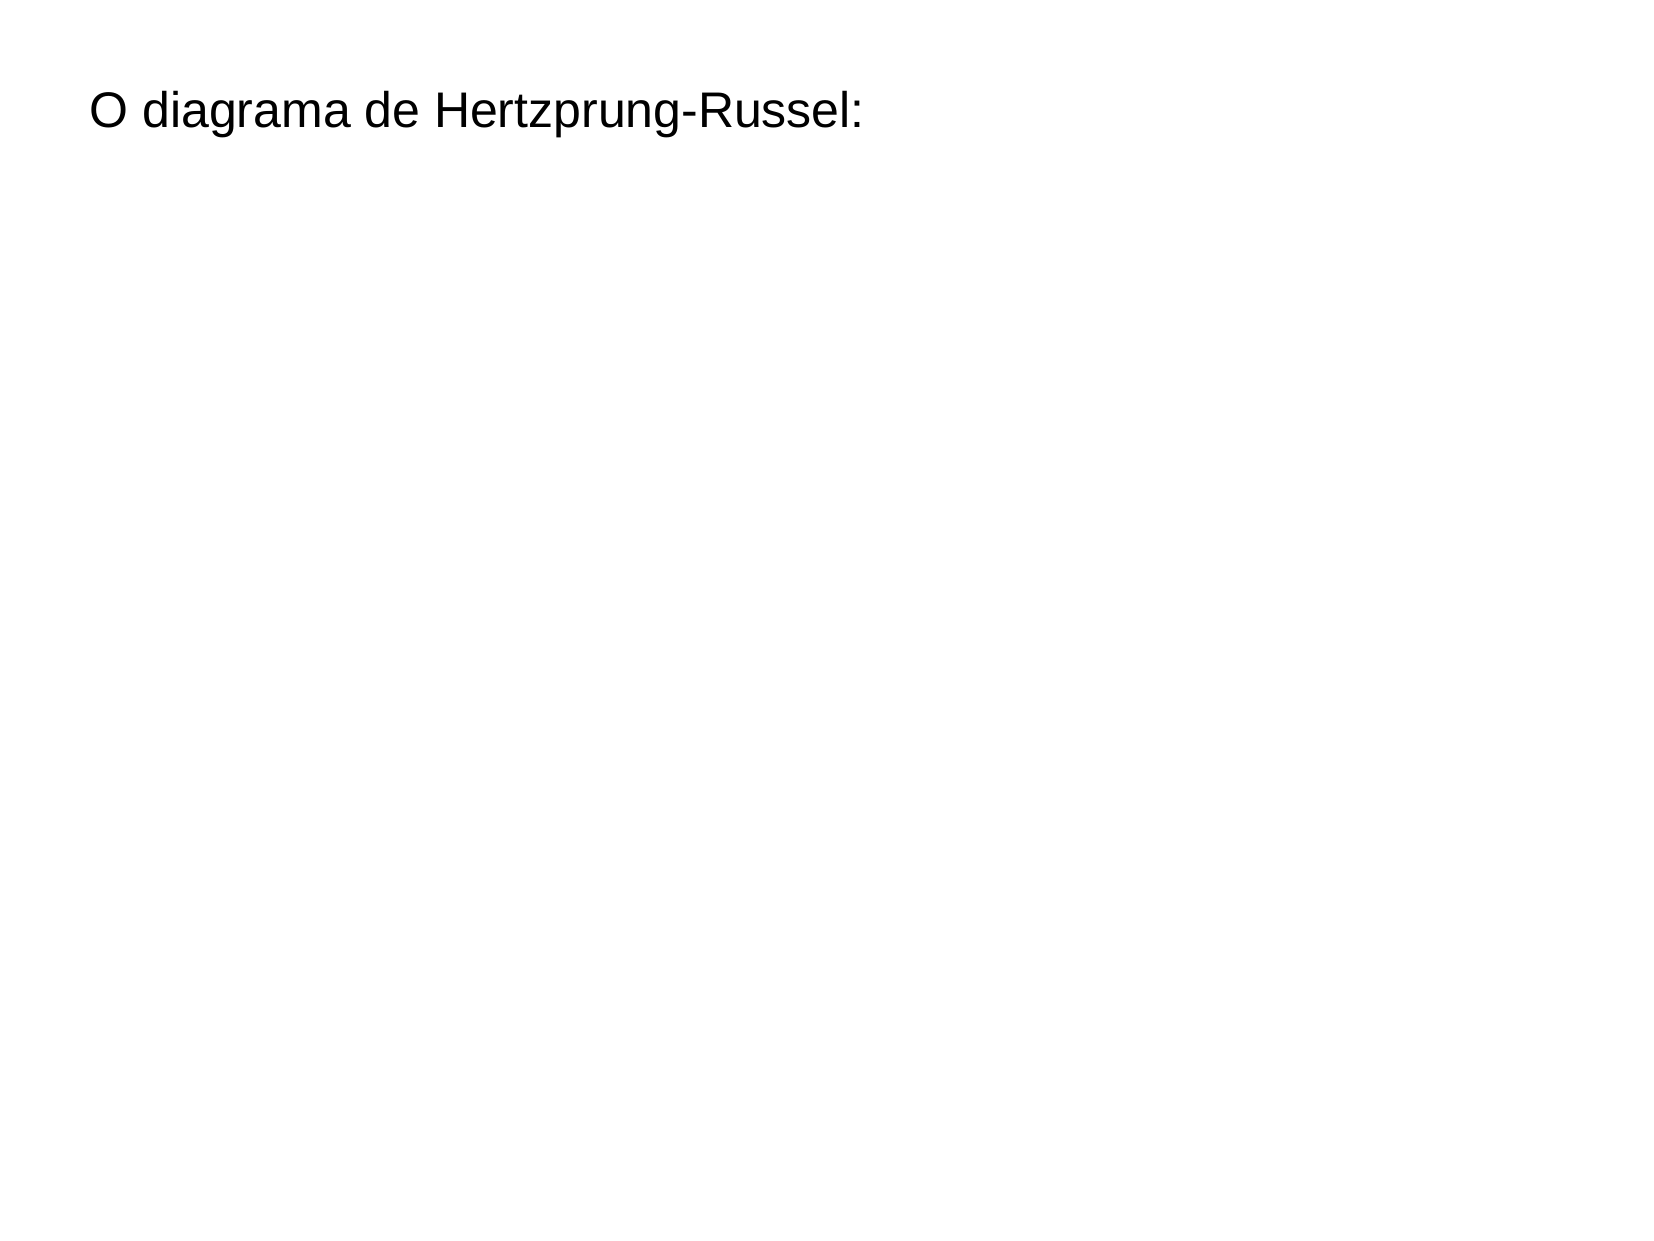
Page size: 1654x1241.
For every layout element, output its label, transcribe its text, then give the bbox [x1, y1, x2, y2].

text_box O diagrama de Hertzprung-Russel: [75, 75, 1501, 258]
